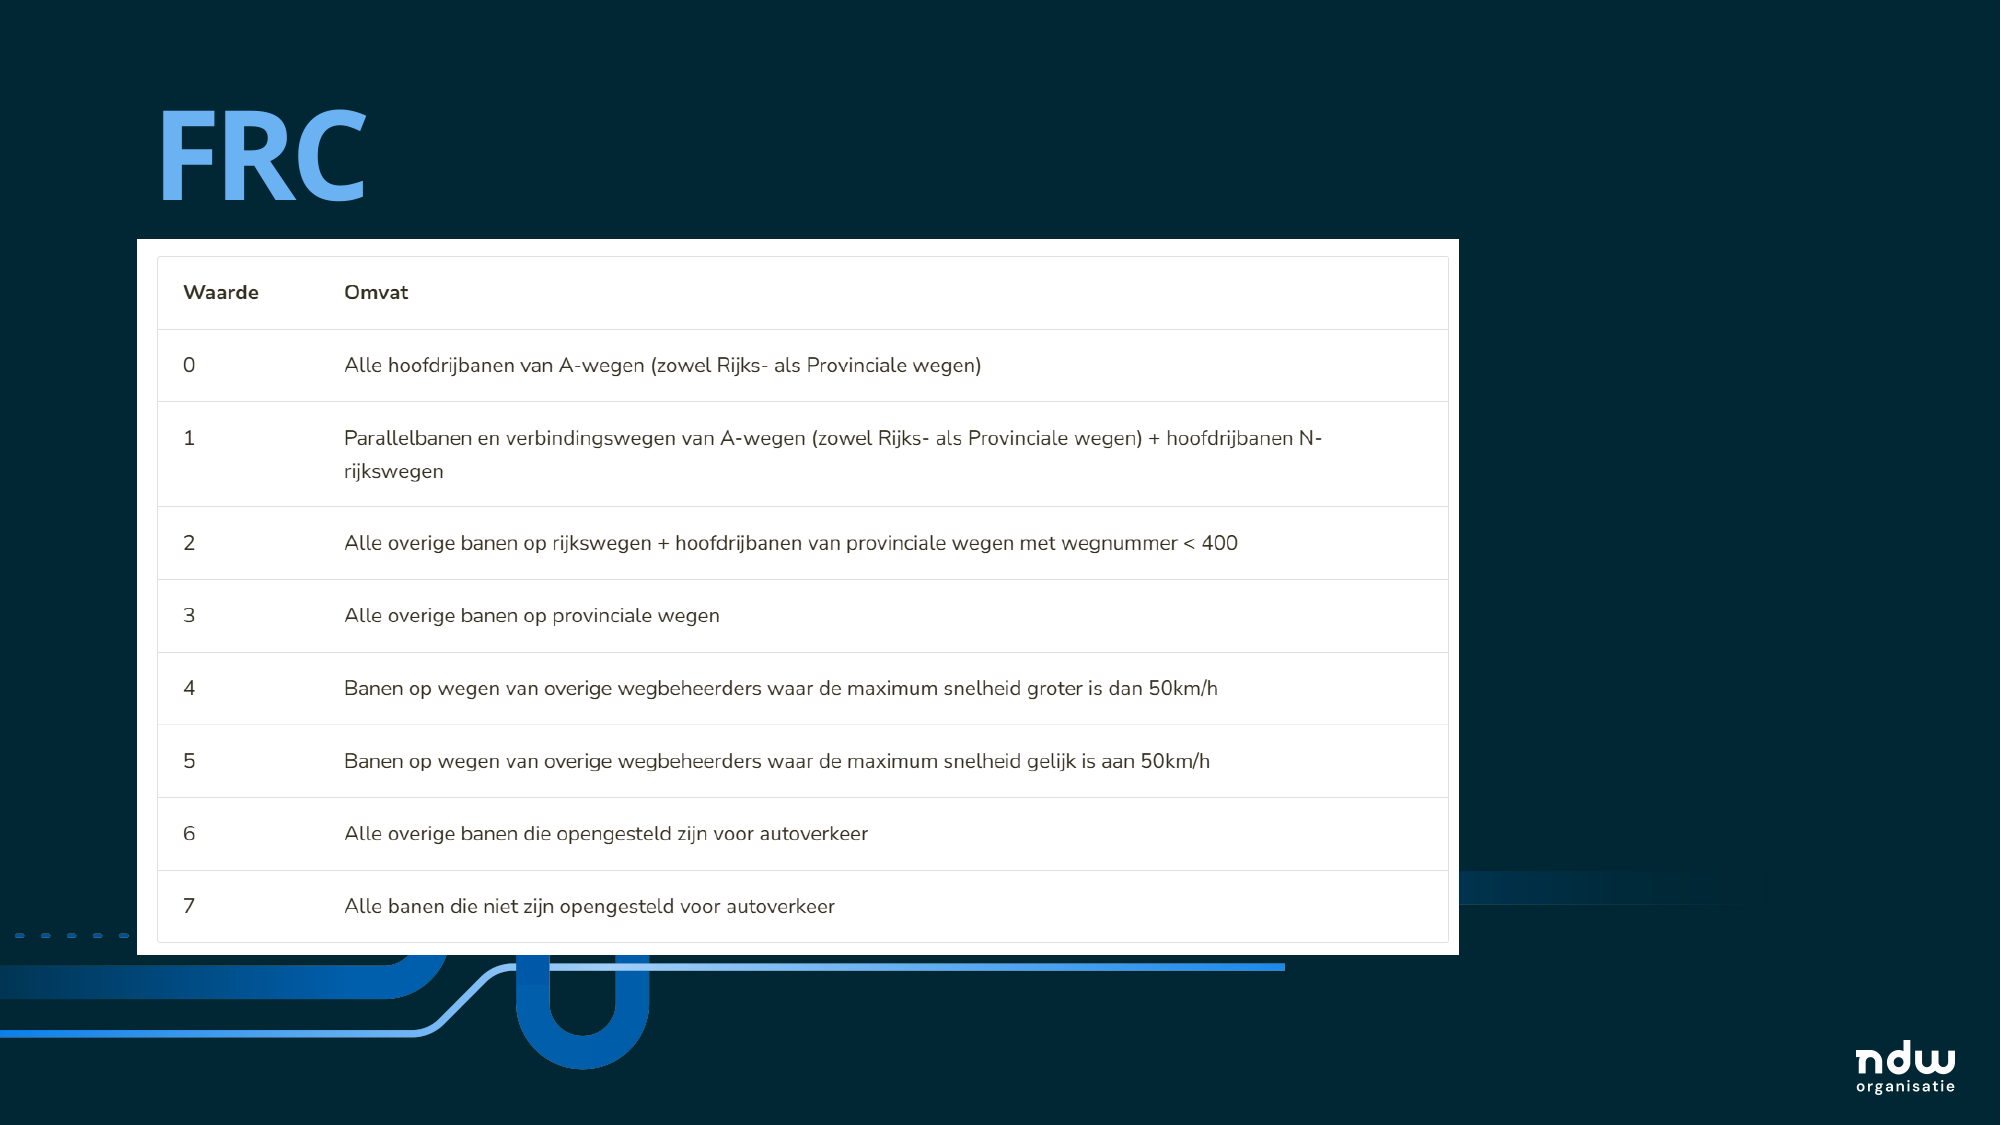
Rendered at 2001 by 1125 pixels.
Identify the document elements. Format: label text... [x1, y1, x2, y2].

title FRC [137, 59, 1863, 278]
picture [138, 240, 1459, 956]
